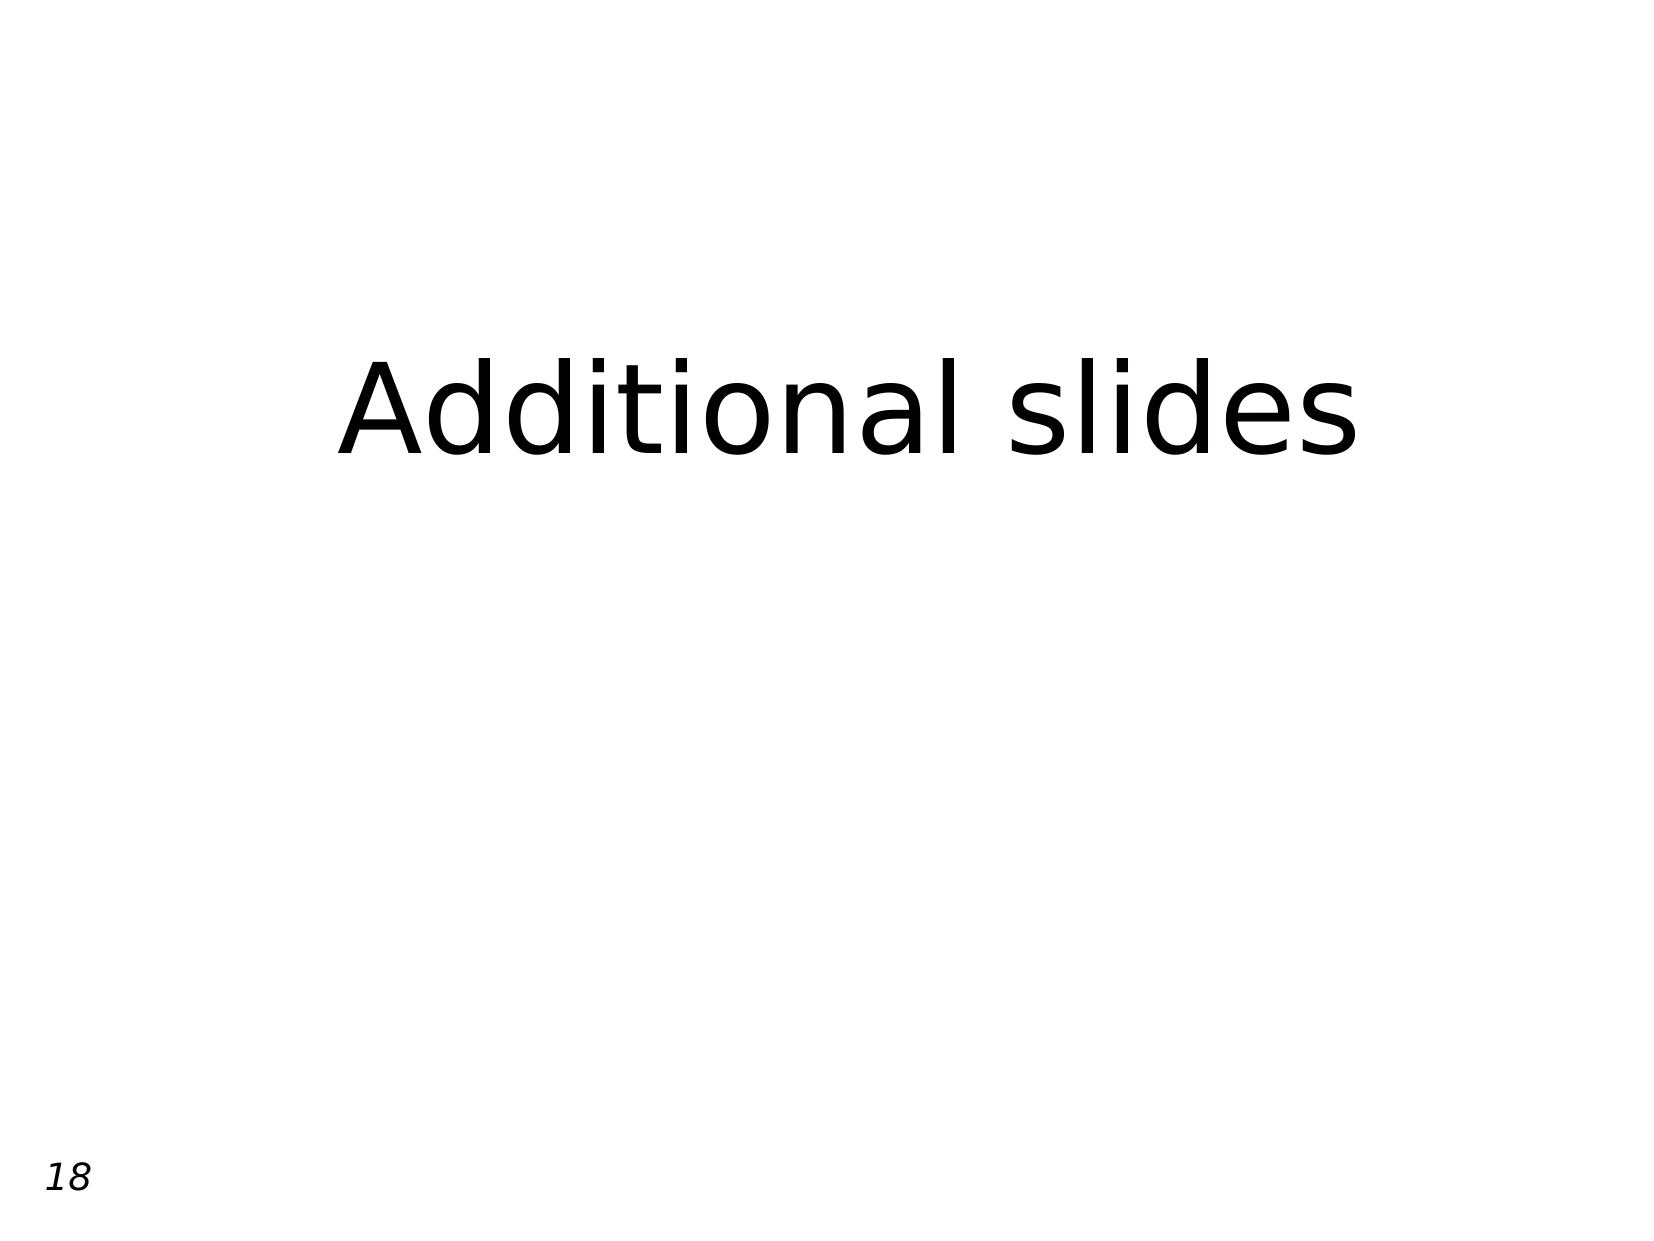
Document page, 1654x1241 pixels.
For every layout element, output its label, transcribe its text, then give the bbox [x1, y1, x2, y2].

text_box Additional slides [337, 337, 1363, 483]
